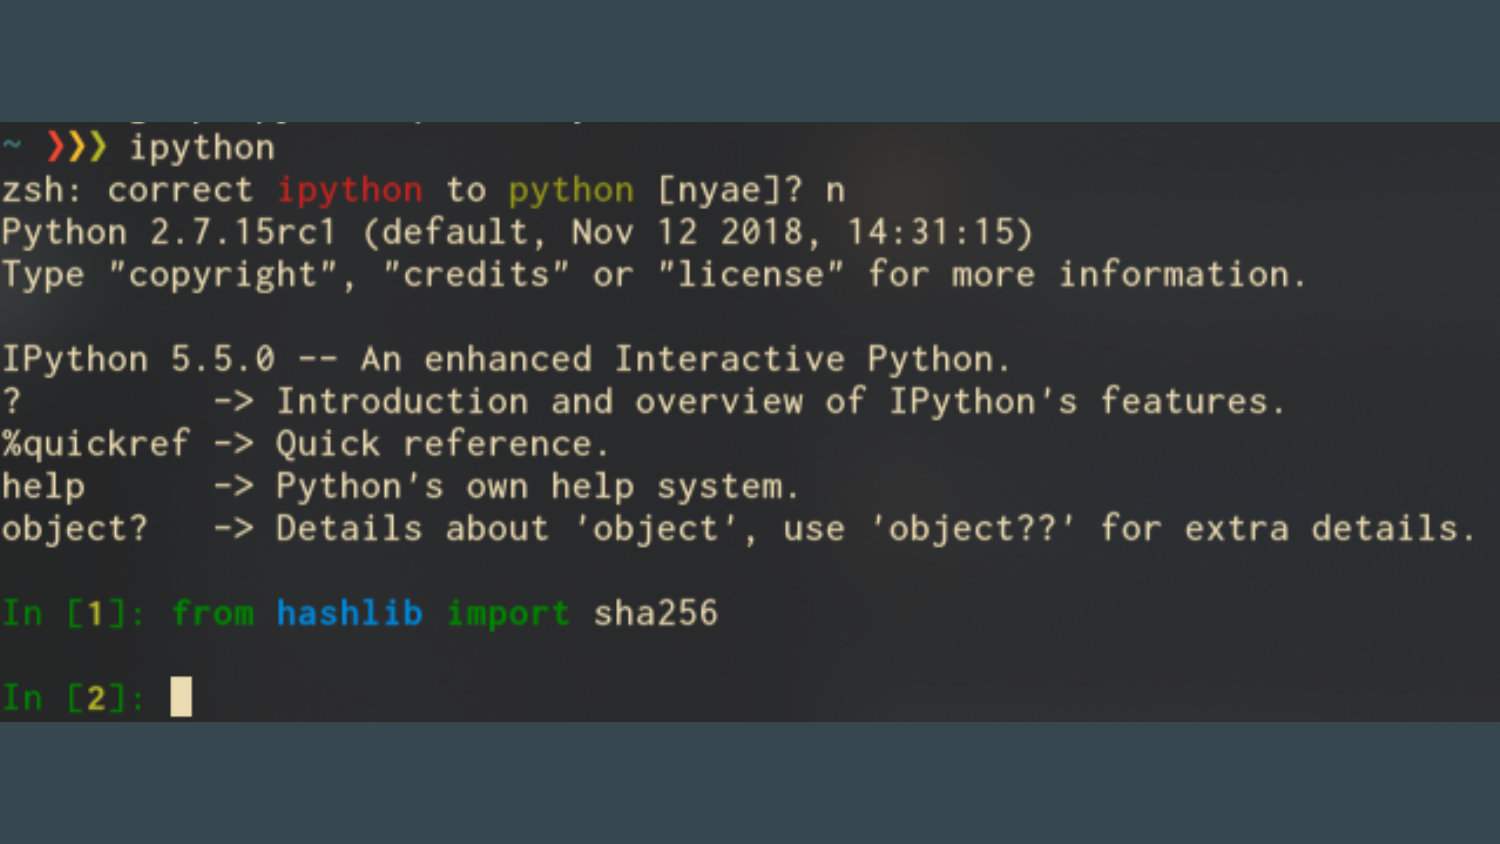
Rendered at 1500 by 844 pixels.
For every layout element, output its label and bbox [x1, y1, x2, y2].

picture [0, 122, 1500, 722]
